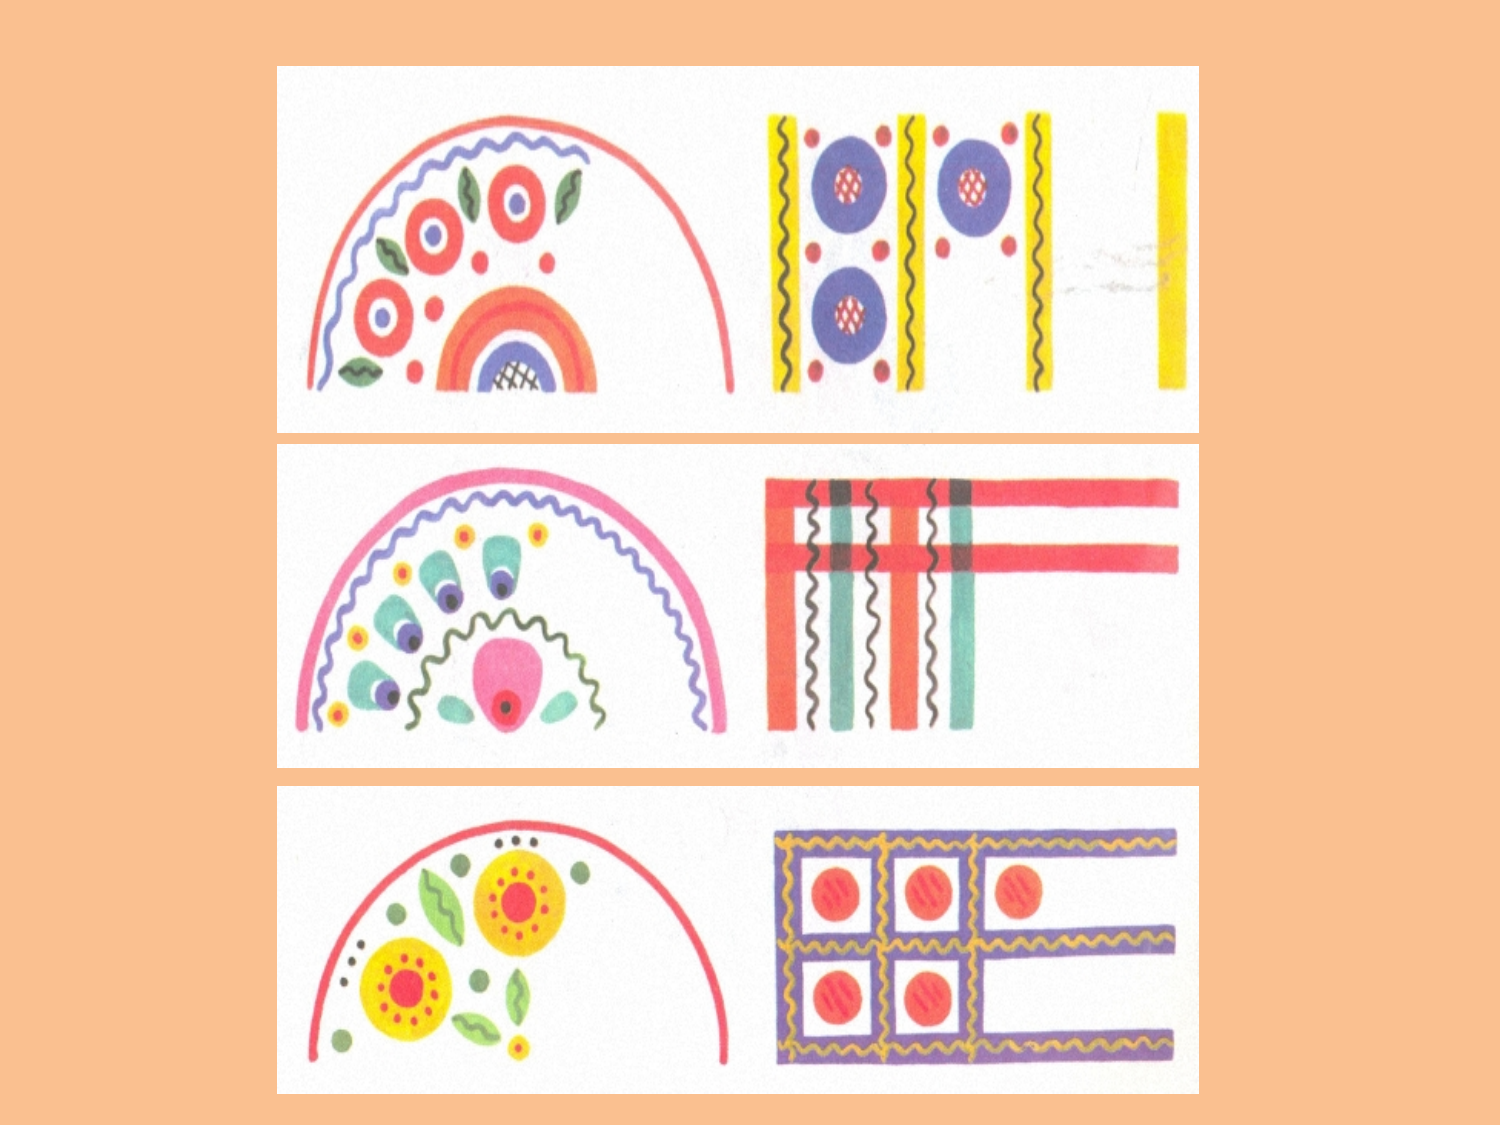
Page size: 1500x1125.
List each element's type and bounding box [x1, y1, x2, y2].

picture [277, 786, 1199, 1094]
picture [277, 66, 1199, 433]
picture [277, 444, 1199, 768]
